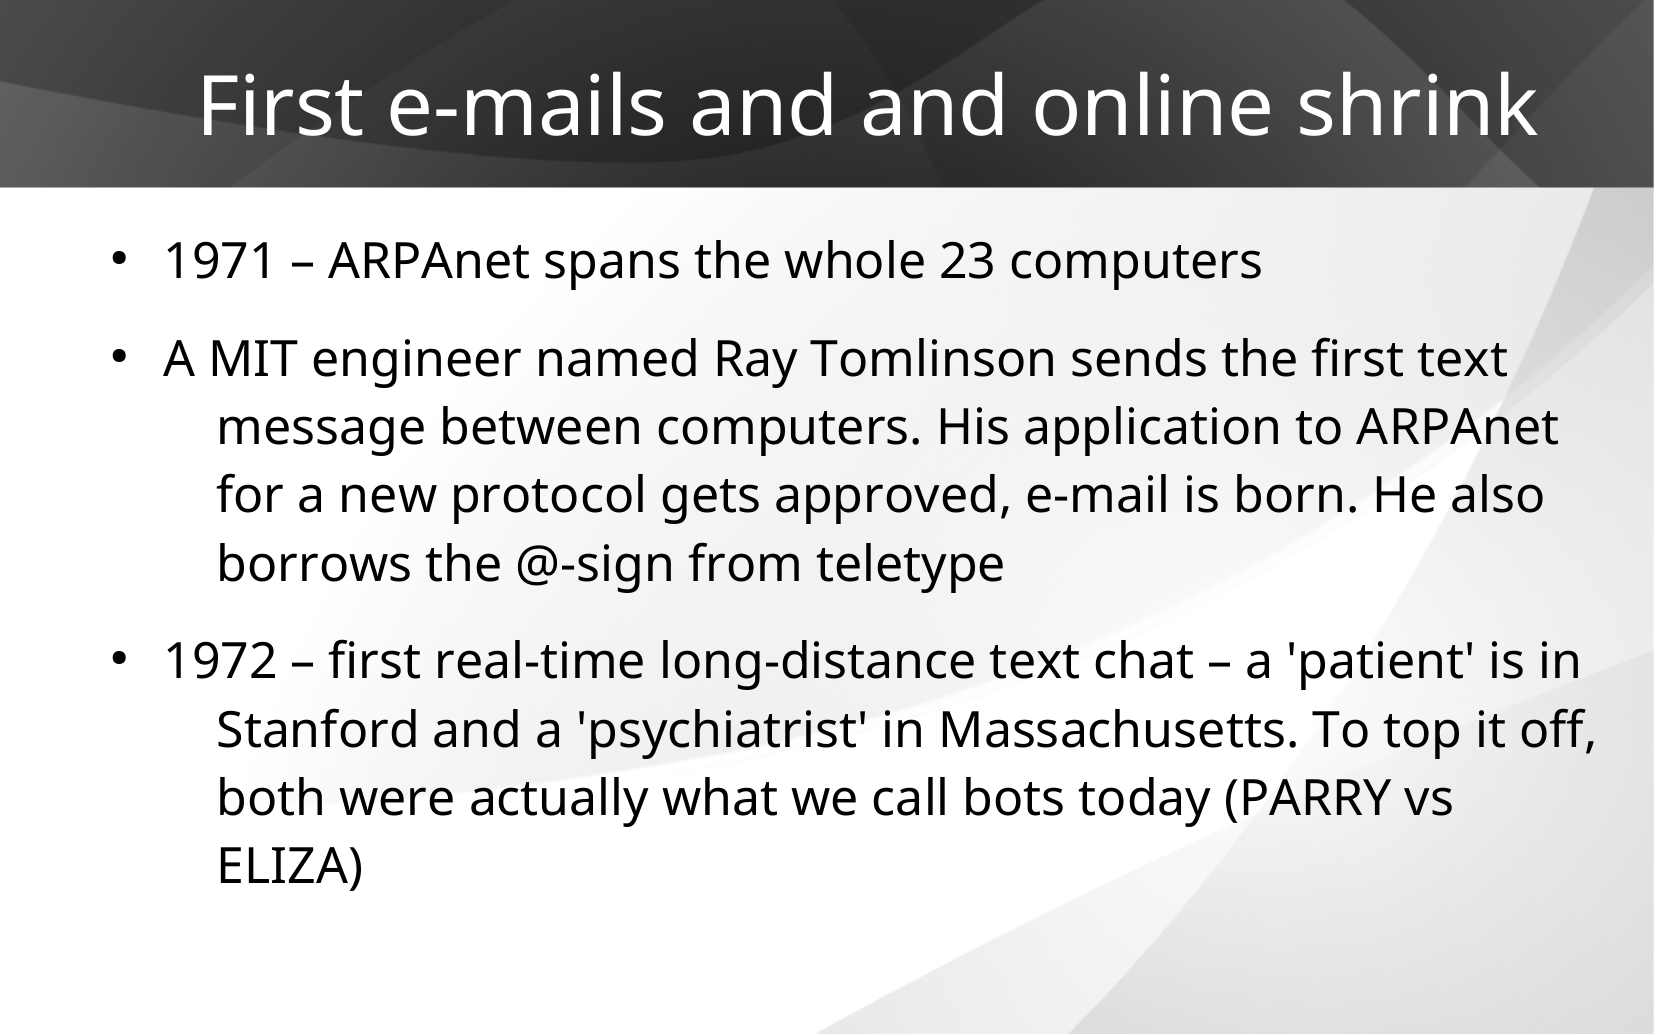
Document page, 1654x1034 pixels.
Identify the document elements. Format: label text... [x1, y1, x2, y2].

picture [0, 0, 1654, 1034]
list 1971 – ARPAnet spans the whole 23 computers A MIT engineer named Ray Tomlinson sends the first text message between computers. His application to ARPAnet for a new protocol gets approved, e-mail is born. He also borrows the @-sign from teletype 1972 – first real-time long-distance text chat – a 'patient' is in Stanford and a 'psychiatrist' in Massachusetts. To top it off, both were actually what we call bots today (PARRY vs ELIZA) [75, 225, 1613, 1013]
title First e-mails and and online shrink [124, 0, 1613, 208]
